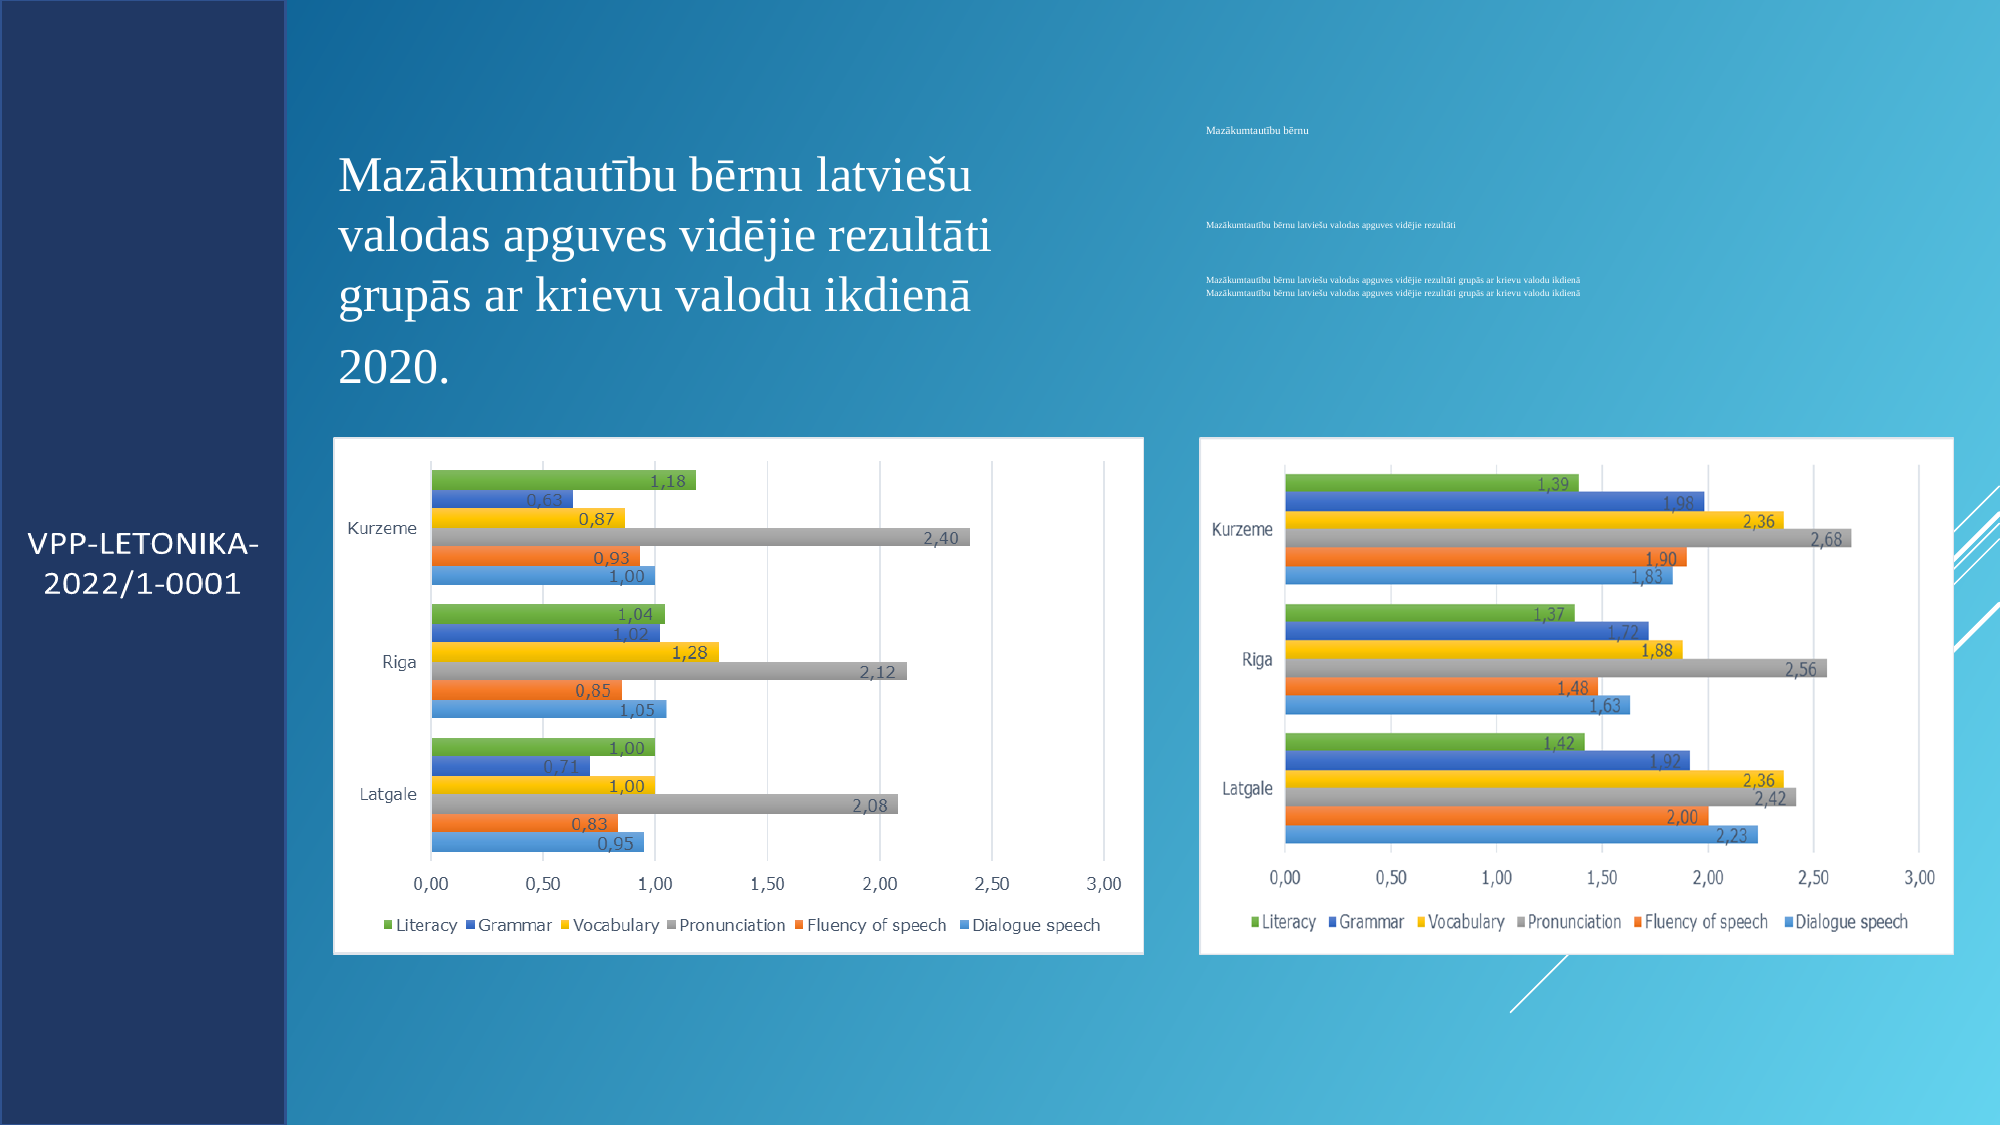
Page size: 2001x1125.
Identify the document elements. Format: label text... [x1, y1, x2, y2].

list Mazākumtautību bērnu Mazākumtautību bērnu latviešu valodas apguves vidējie rezultāti Mazākumtautību bērnu latviešu valodas apguves vidējie rezultāti grupās ar krievu valodu ikdienā Mazākumtautību bērnu latviešu valodas apguves vidējie rezultāti grupās ar krievu valodu ikdienā Mazākumtautību bērnu latviešu valodas apguves vidējie rezultāti grupās ar latviešu valodu ikdienā 2020. [1191, 99, 1954, 487]
picture [0, 0, 287, 1125]
title [287, 736, 1717, 1051]
picture [1199, 437, 1954, 955]
list Mazākumtautību bērnu latviešu valodas apguves vidējie rezultāti grupās ar krievu valodu ikdienā 2020. [323, 99, 1134, 402]
picture [333, 437, 1144, 955]
